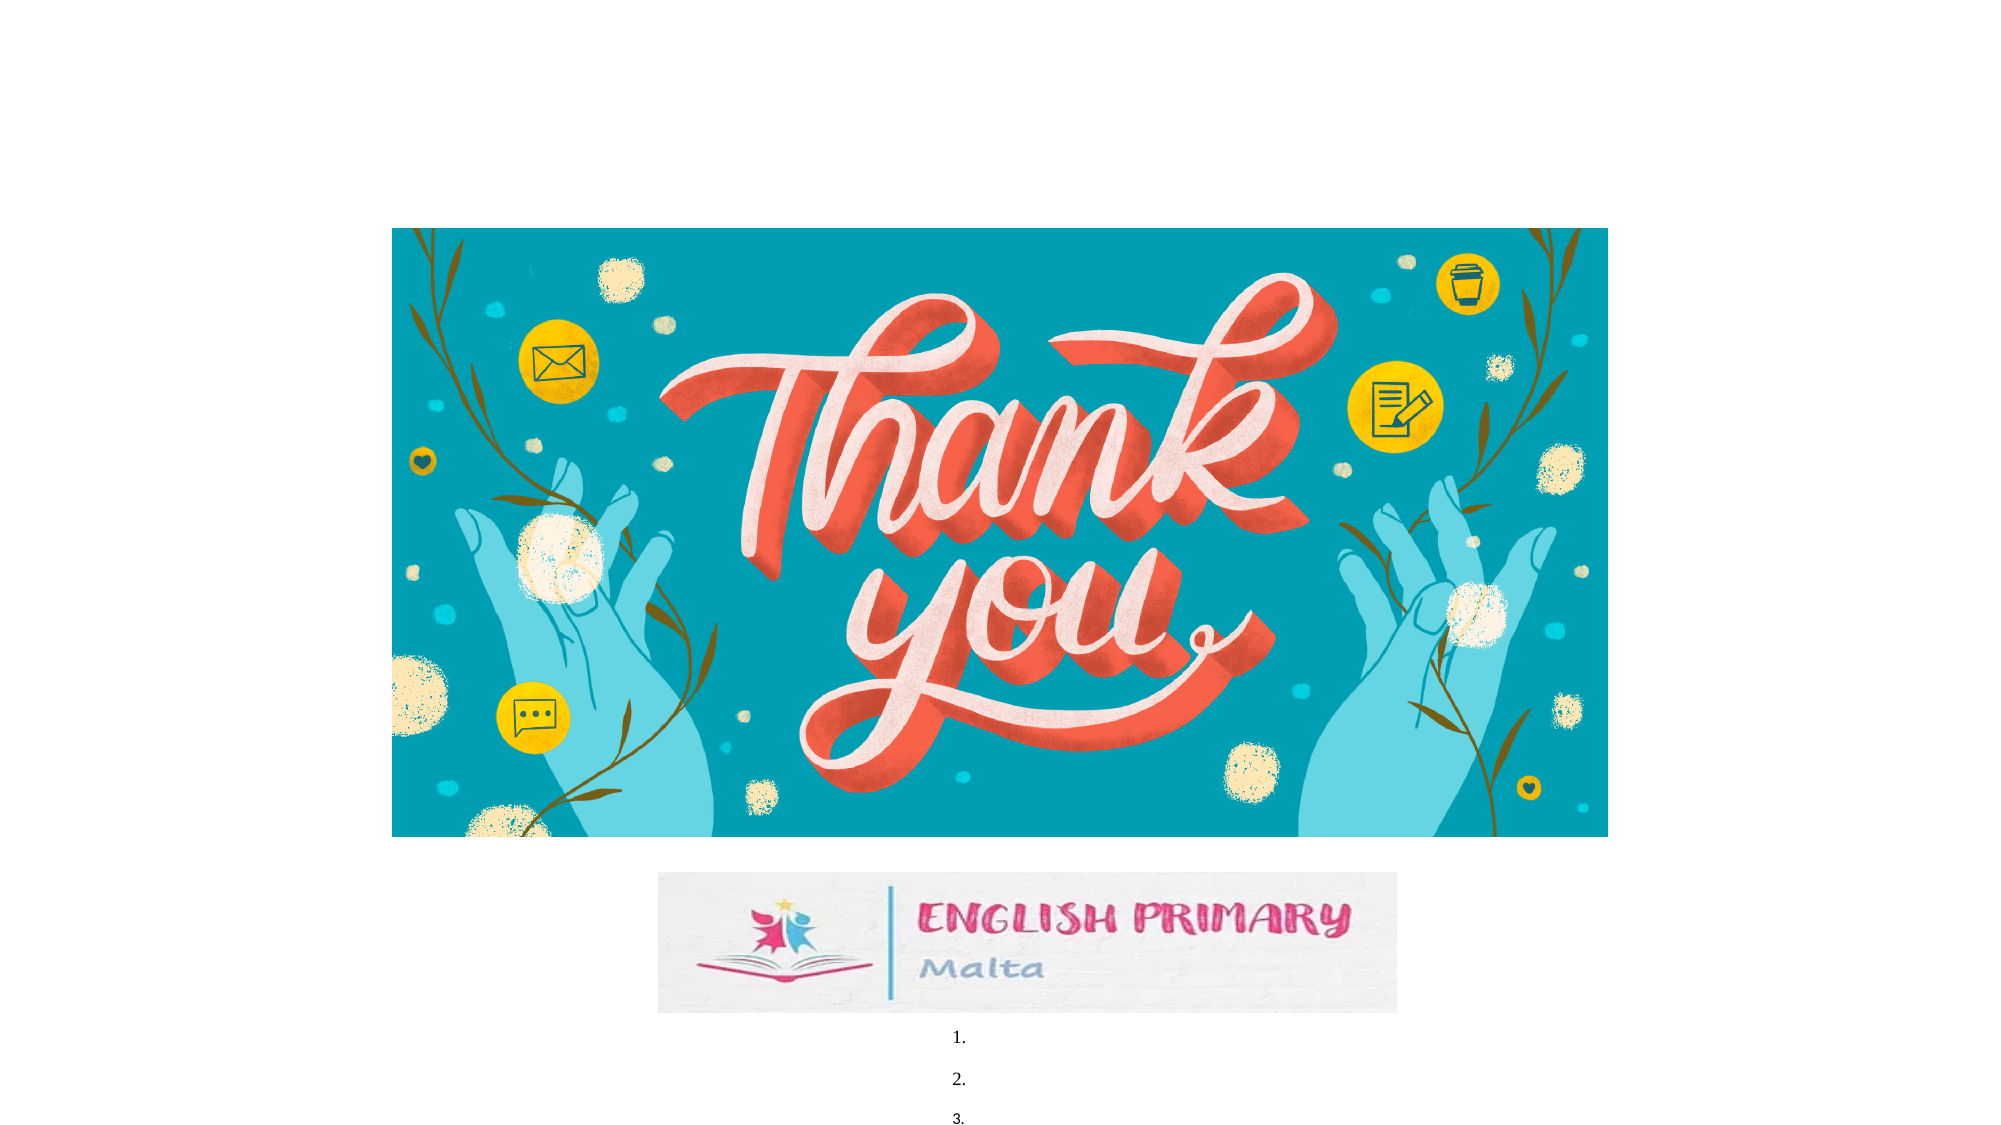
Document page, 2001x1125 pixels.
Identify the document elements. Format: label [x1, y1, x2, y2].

picture [658, 872, 1397, 1013]
picture [392, 228, 1608, 837]
subtitle [111, 70, 1944, 1099]
